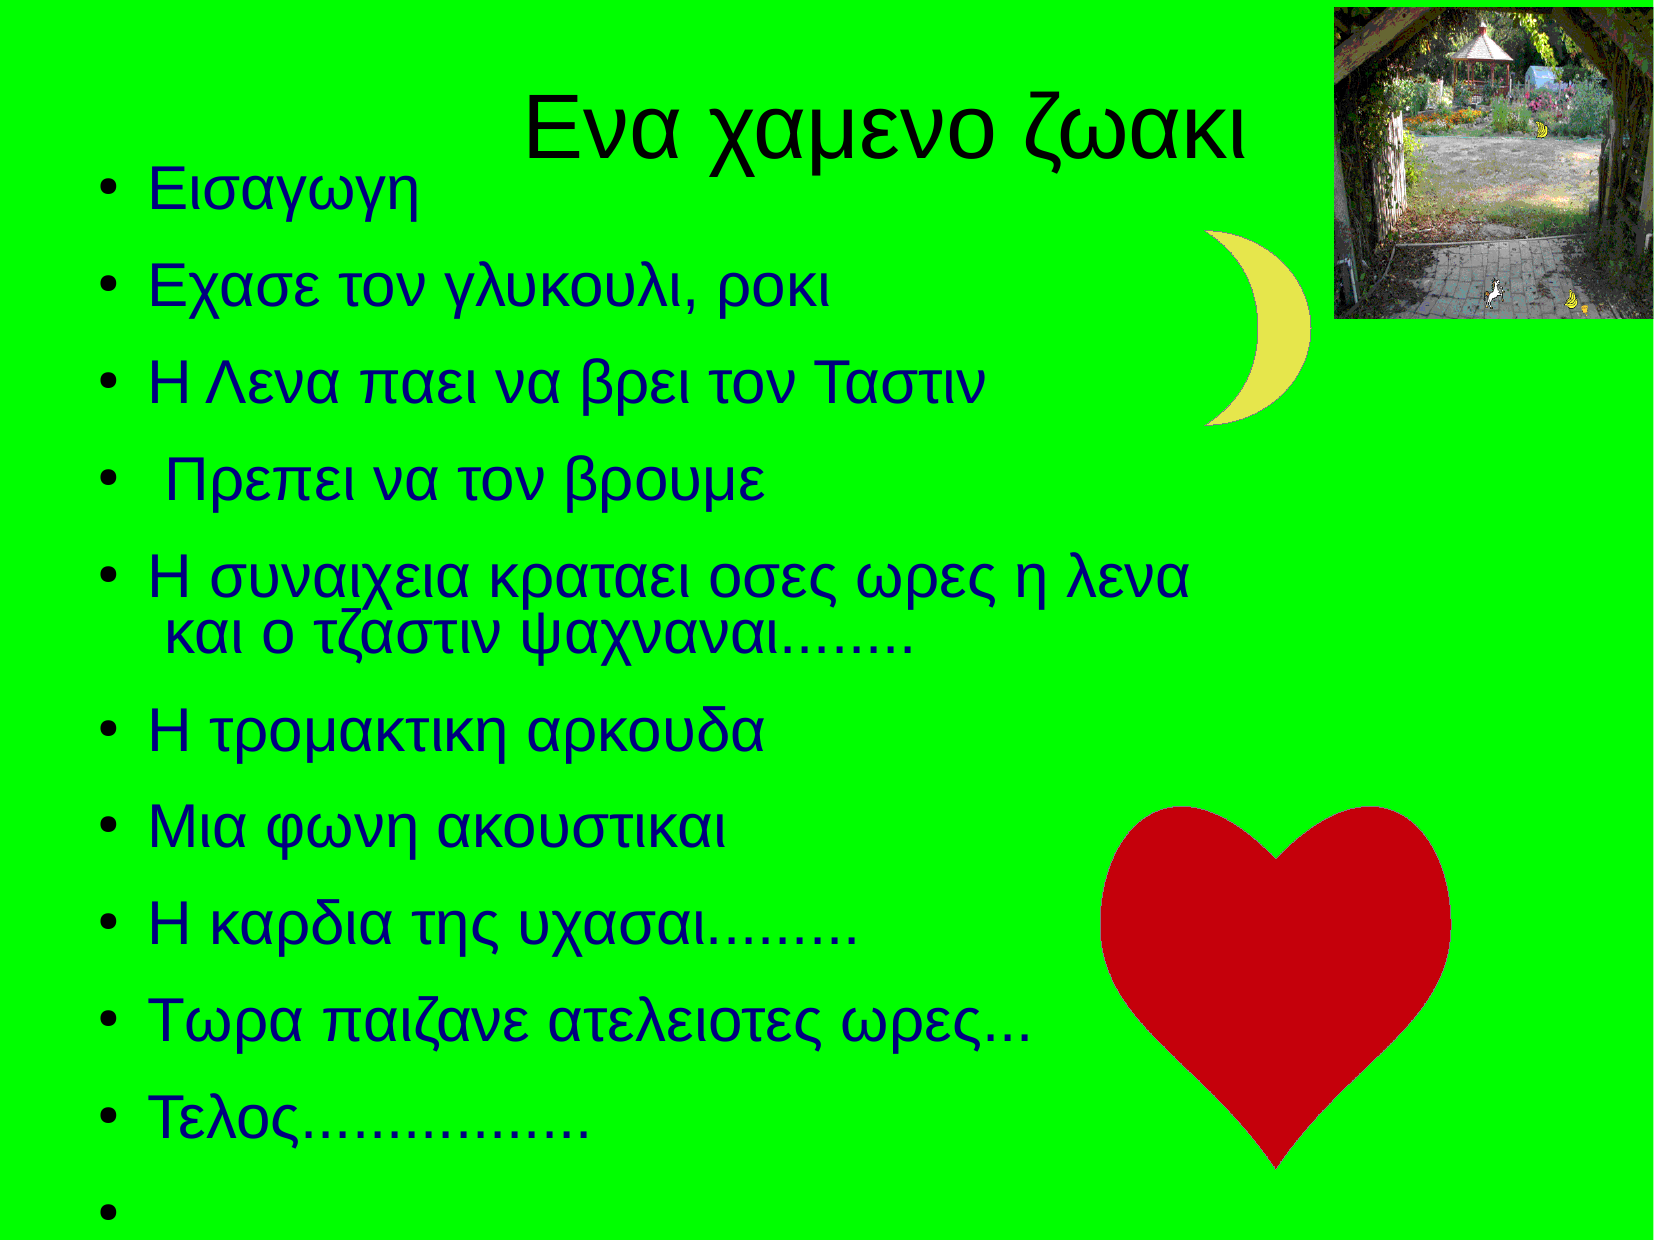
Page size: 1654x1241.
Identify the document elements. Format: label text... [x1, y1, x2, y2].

list Εισαγωγη Εχασε τον γλυκουλι, ροκι Η Λενα παει να βρει τον Ταστιν Πρεπει να τον βρουμε Η συναιχεια κραταει οσες ωρες η λενα και ο τζαστιν ψαχναναι........ Η τρομακτικη αρκουδα Μια φωνη ακουστικαι Η καρδια της υχασαι......... Τωρα παιζανε ατελειοτες ωρες... Τελος................. [81, 153, 1205, 1099]
text_box [1204, 230, 1312, 426]
picture [1334, 7, 1654, 319]
title Ενα χαμενο ζωακι [141, 23, 1334, 231]
text_box [1100, 806, 1452, 1170]
